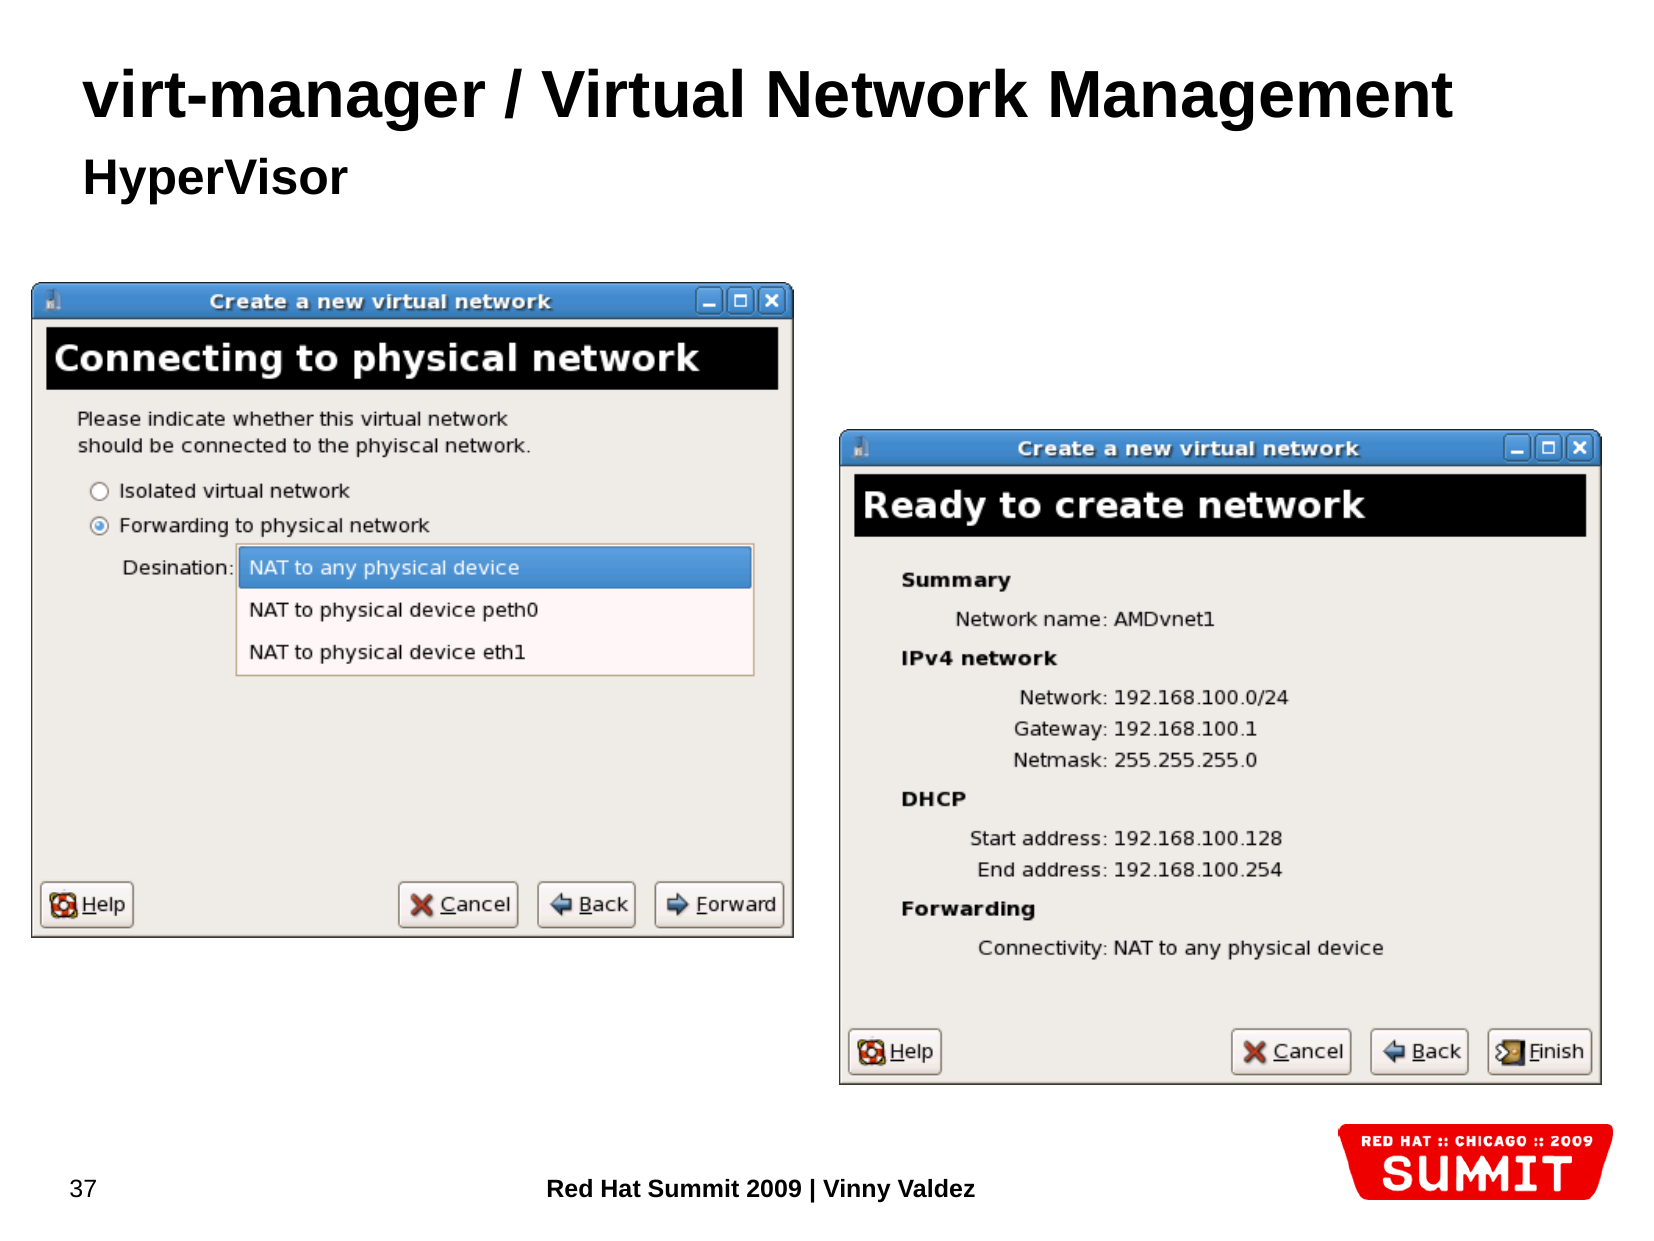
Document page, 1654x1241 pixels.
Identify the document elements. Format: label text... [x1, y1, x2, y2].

title virt-manager / Virtual Network Management HyperVisor [82, 37, 1571, 226]
picture [31, 282, 794, 938]
picture [839, 429, 1602, 1085]
picture [1338, 1124, 1613, 1200]
